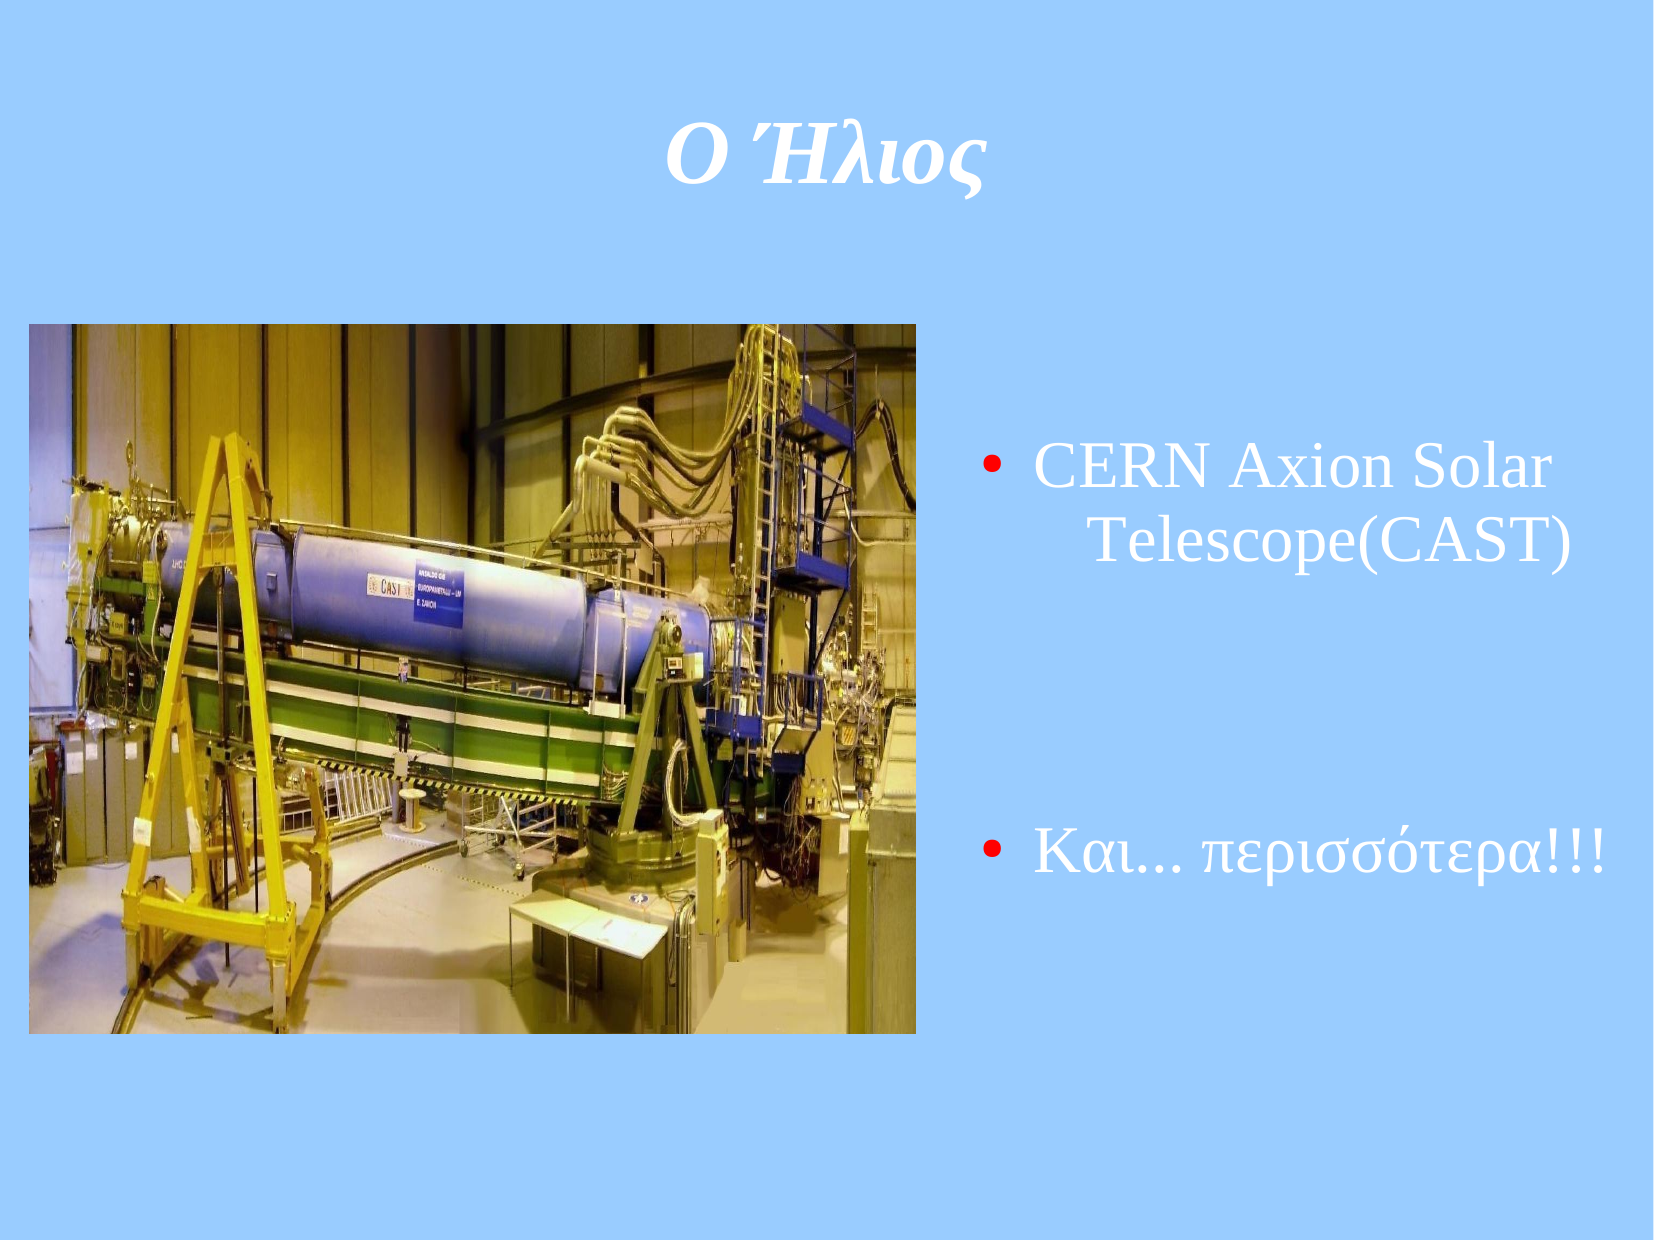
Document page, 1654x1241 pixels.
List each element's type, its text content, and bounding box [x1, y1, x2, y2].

picture [29, 324, 916, 1034]
list CERN Axion Solar Telescope(CAST) Και... περισσότερα!!! [944, 324, 1625, 1039]
title Ο Ήλιος [82, 49, 1571, 257]
